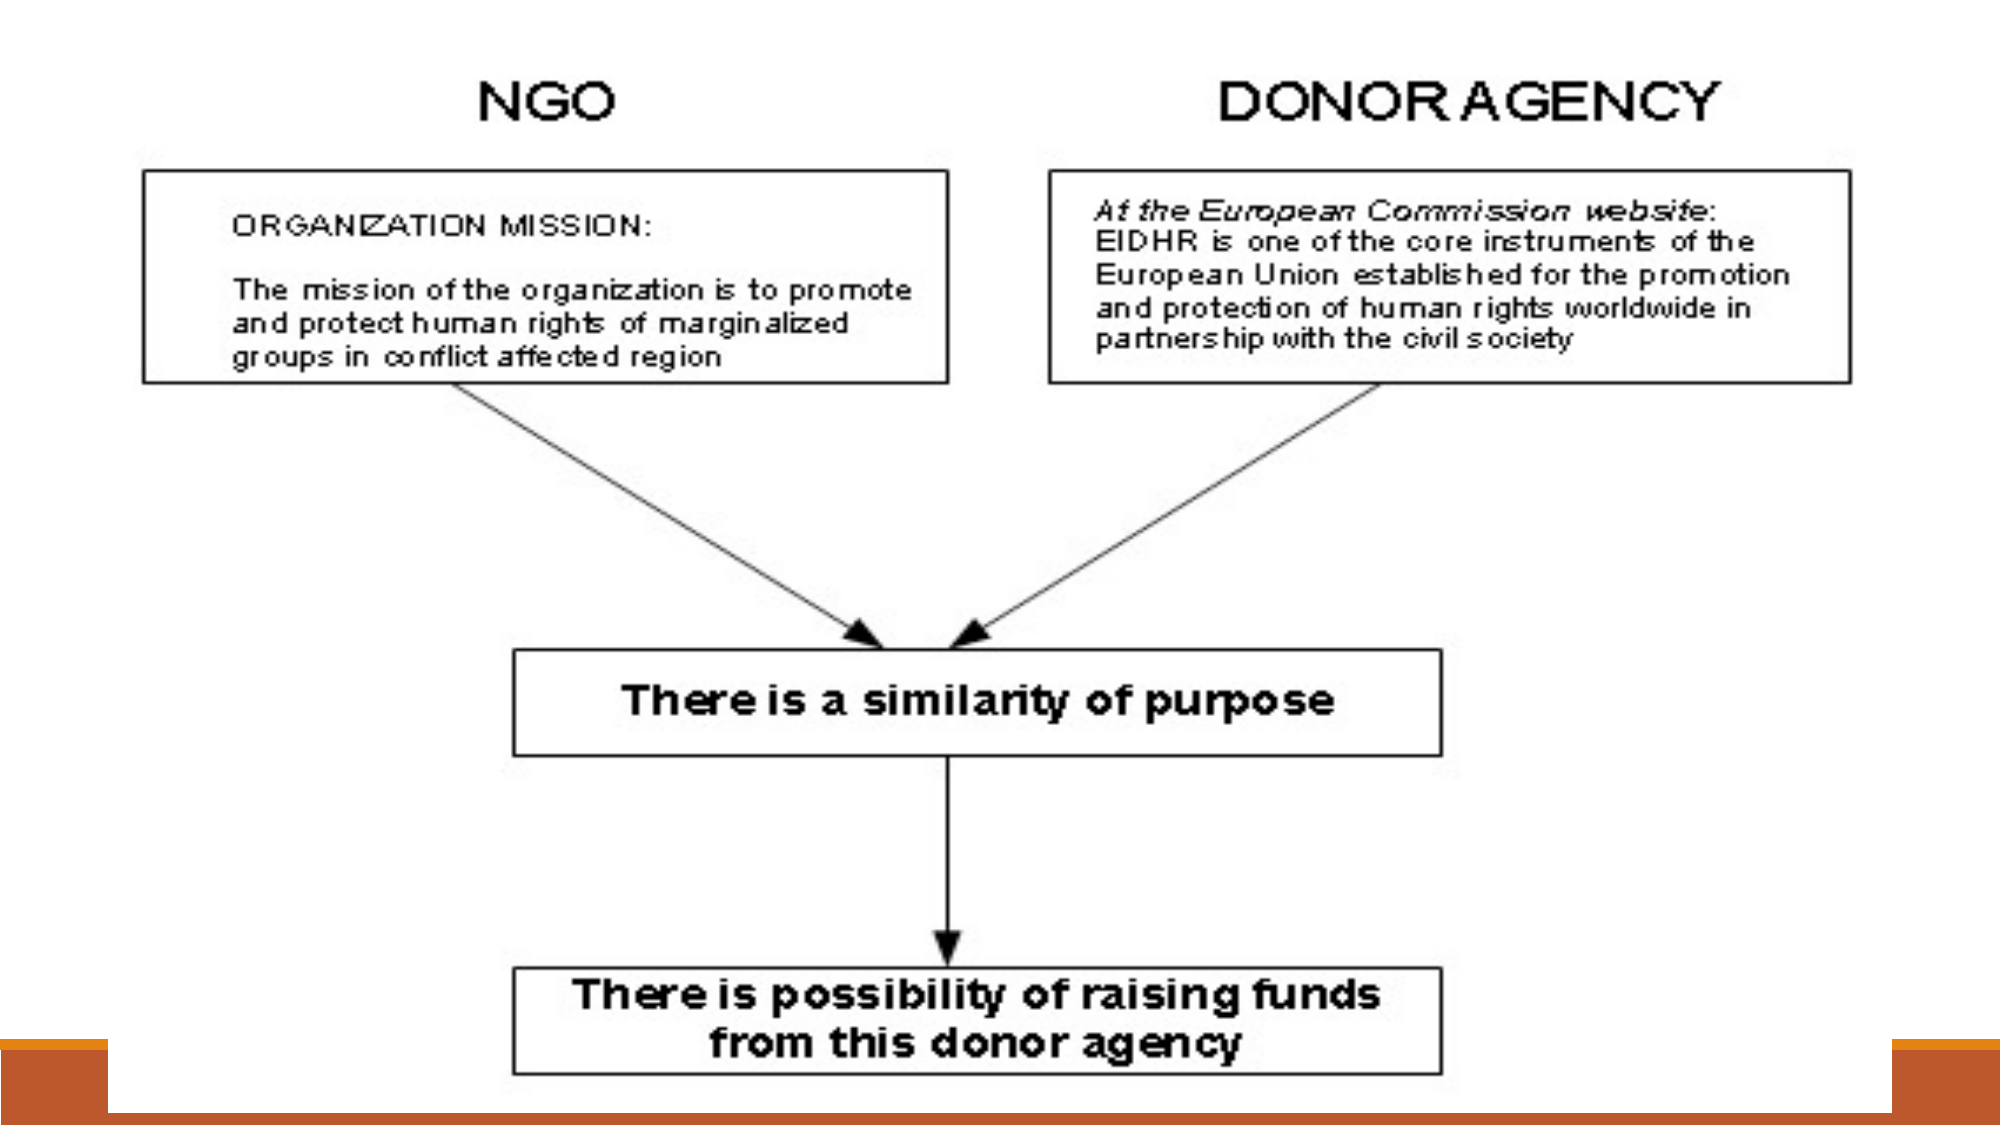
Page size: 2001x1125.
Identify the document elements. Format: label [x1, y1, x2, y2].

picture [108, 52, 1892, 1113]
